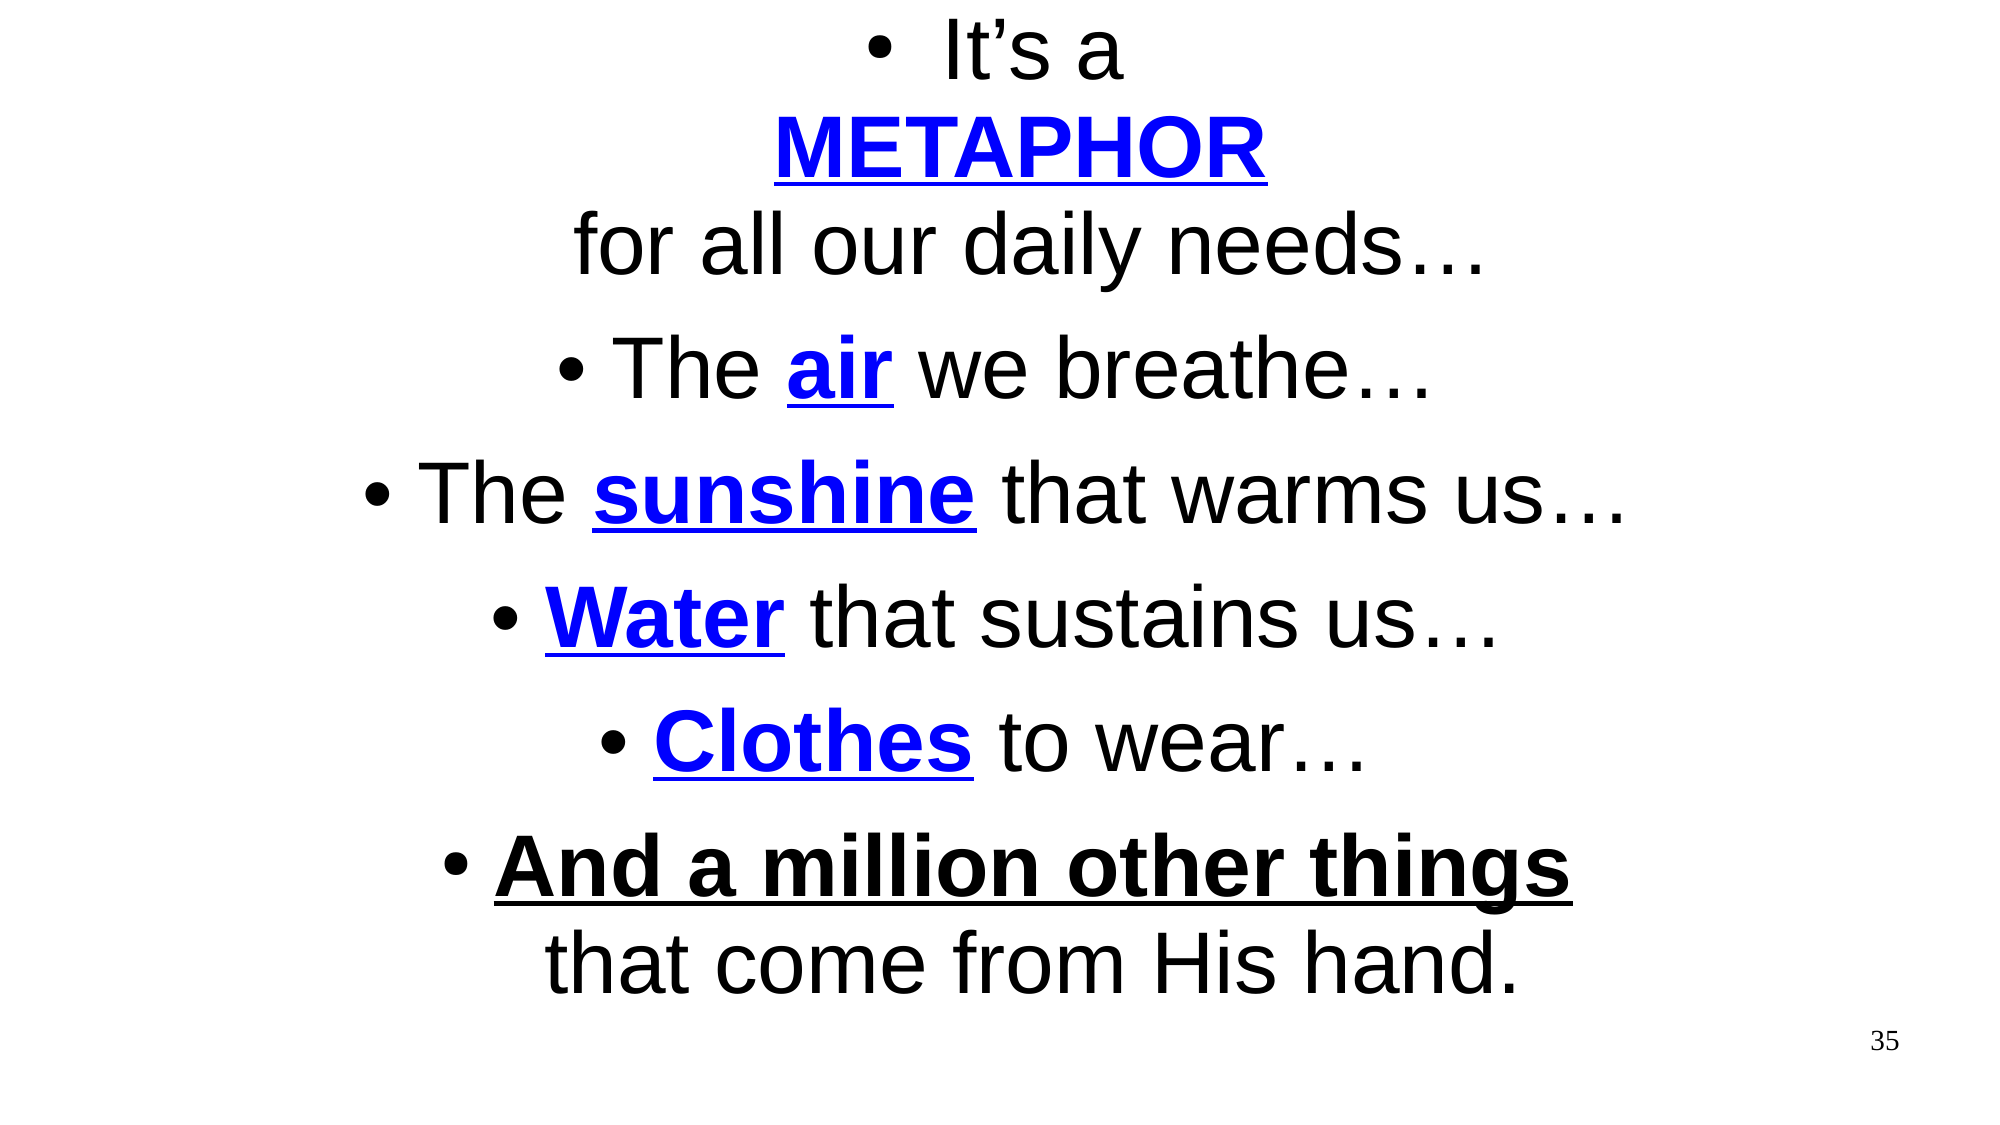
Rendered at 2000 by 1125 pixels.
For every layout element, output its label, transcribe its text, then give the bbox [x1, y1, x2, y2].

list It’s a METAPHOR for all our daily needs… • The air we breathe… • The sunshine that warms us… • Water that sustains us… • Clothes to wear… And a million other things that come from His hand. [0, 0, 1996, 1123]
